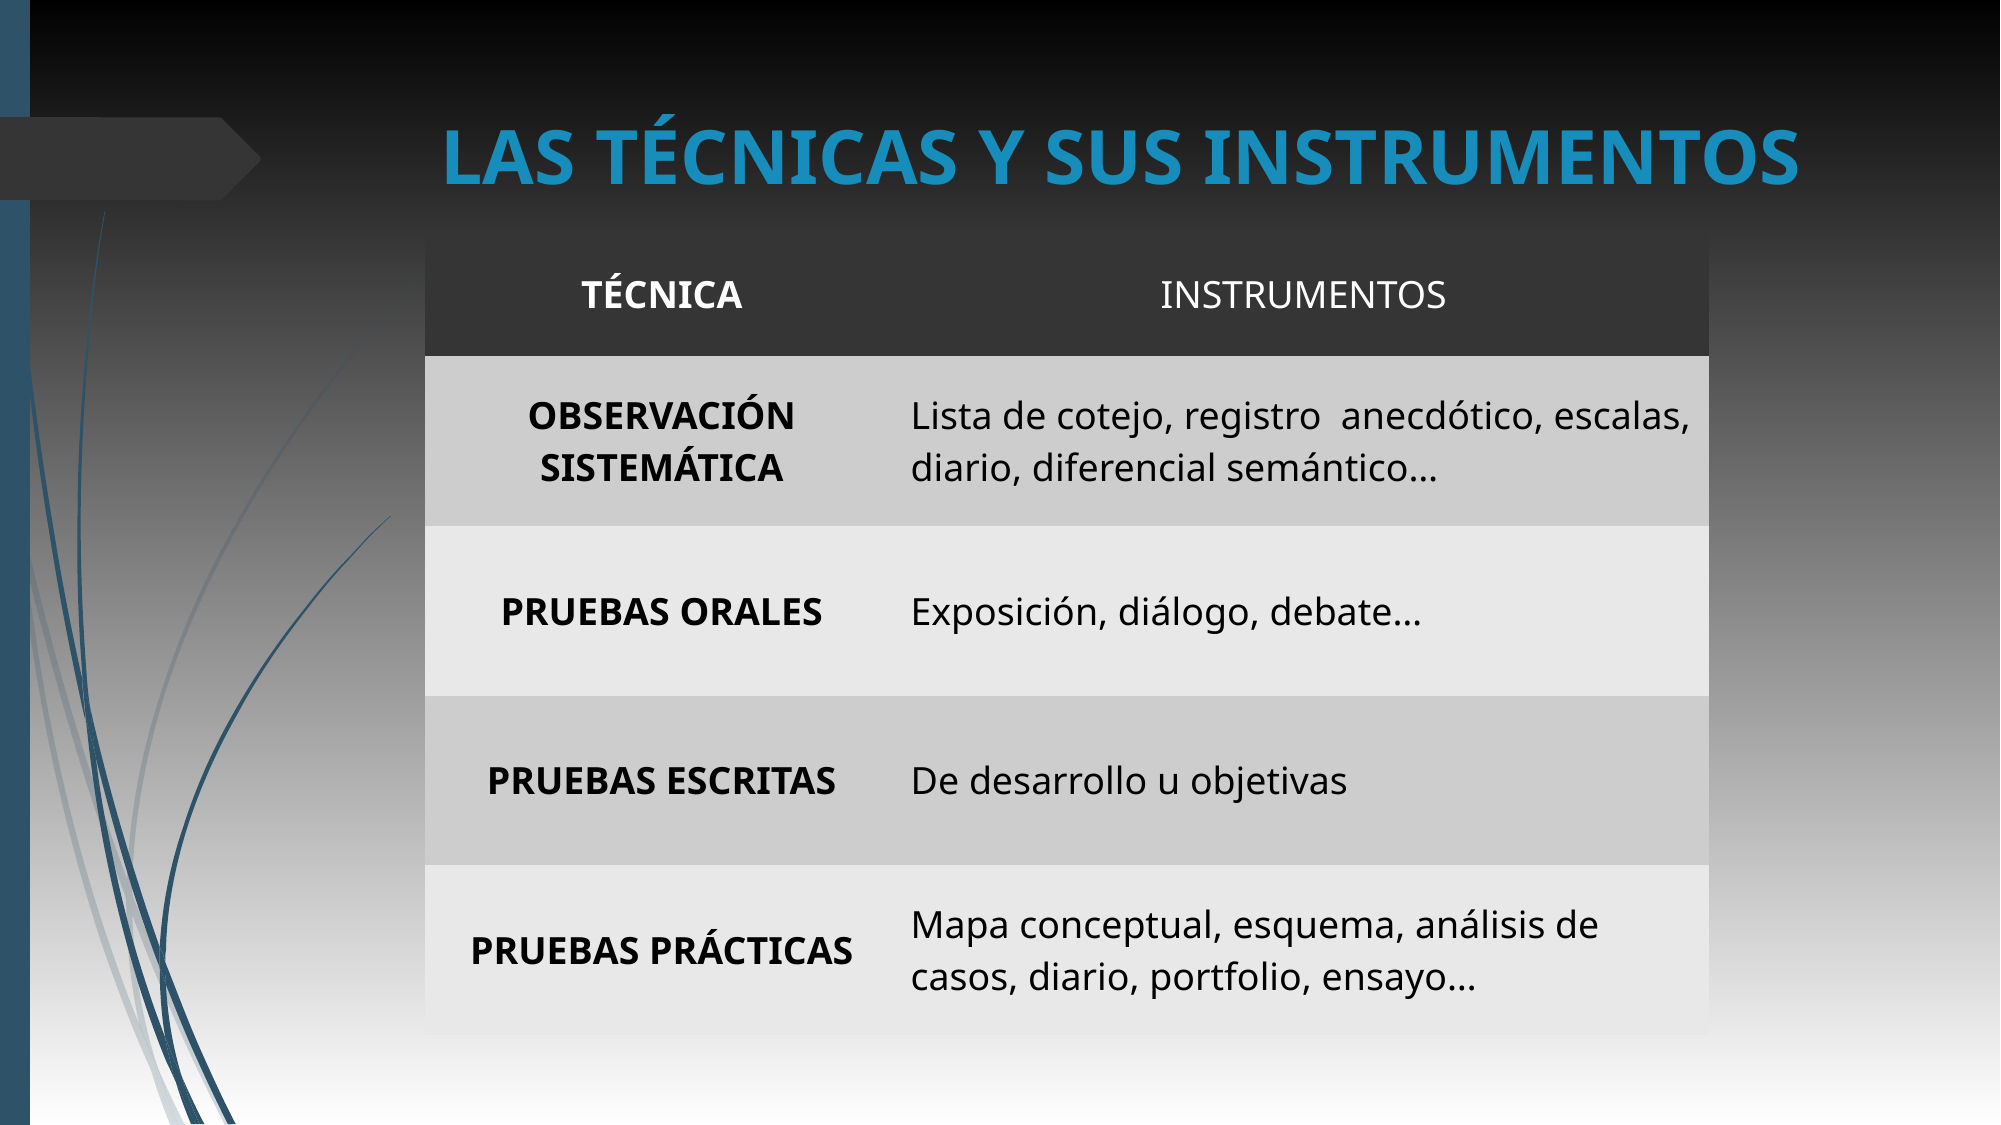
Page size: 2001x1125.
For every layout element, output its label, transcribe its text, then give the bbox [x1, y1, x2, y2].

table_cell Exposición, diálogo, debate… [899, 526, 1709, 696]
title LAS TÉCNICAS Y SUS INSTRUMENTOS [425, 102, 1888, 313]
table_cell PRUEBAS ORALES [425, 526, 899, 696]
table_cell PRUEBAS ESCRITAS [425, 696, 899, 865]
table_header TÉCNICA [425, 232, 899, 356]
table_cell Lista de cotejo, registro anecdótico, escalas, diario, diferencial semántico… [899, 356, 1709, 526]
table_cell Mapa conceptual, esquema, análisis de casos, diario, portfolio, ensayo… [899, 865, 1709, 1035]
table_cell De desarrollo u objetivas [899, 696, 1709, 865]
table_cell PRUEBAS PRÁCTICAS [425, 865, 899, 1035]
table_cell OBSERVACIÓN SISTEMÁTICA [425, 356, 899, 526]
table_header INSTRUMENTOS [899, 232, 1709, 356]
